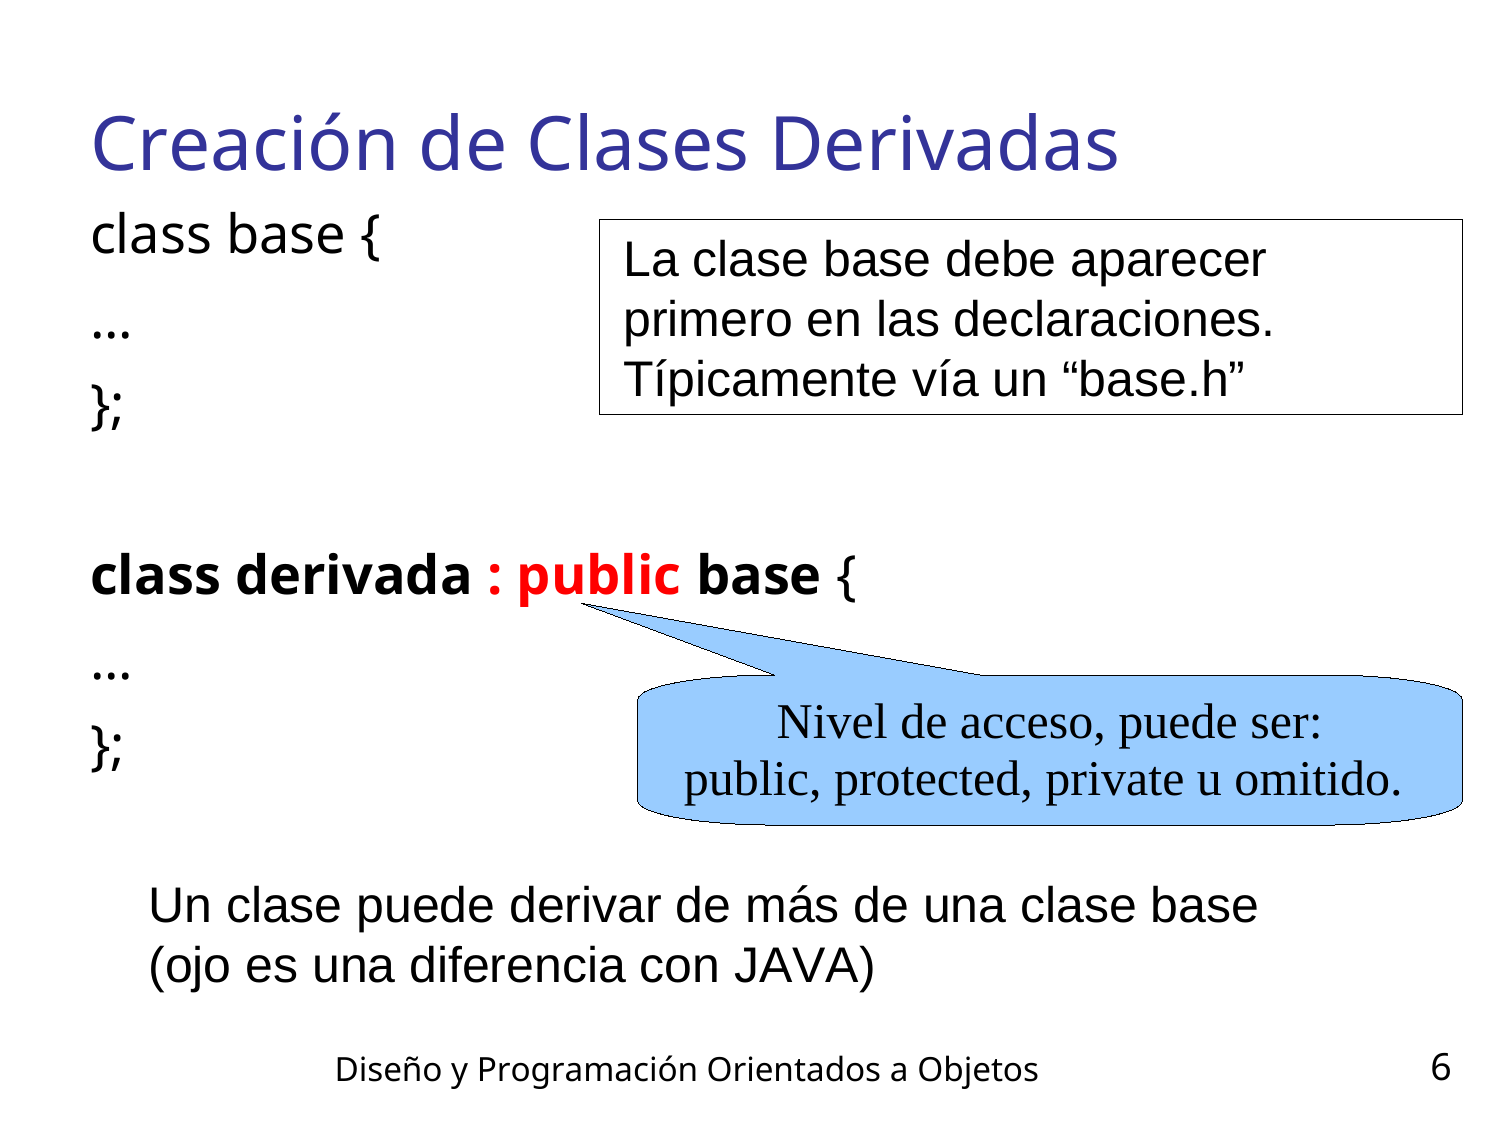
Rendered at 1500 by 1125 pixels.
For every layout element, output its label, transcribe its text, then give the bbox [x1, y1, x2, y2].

title Creación de Clases Derivadas [75, 22, 1466, 200]
text_box Nivel de acceso, puede ser: public, protected, private u omitido. [581, 603, 1463, 826]
list class base { ... }; class derivada : public base { ... }; [75, 187, 1462, 1066]
